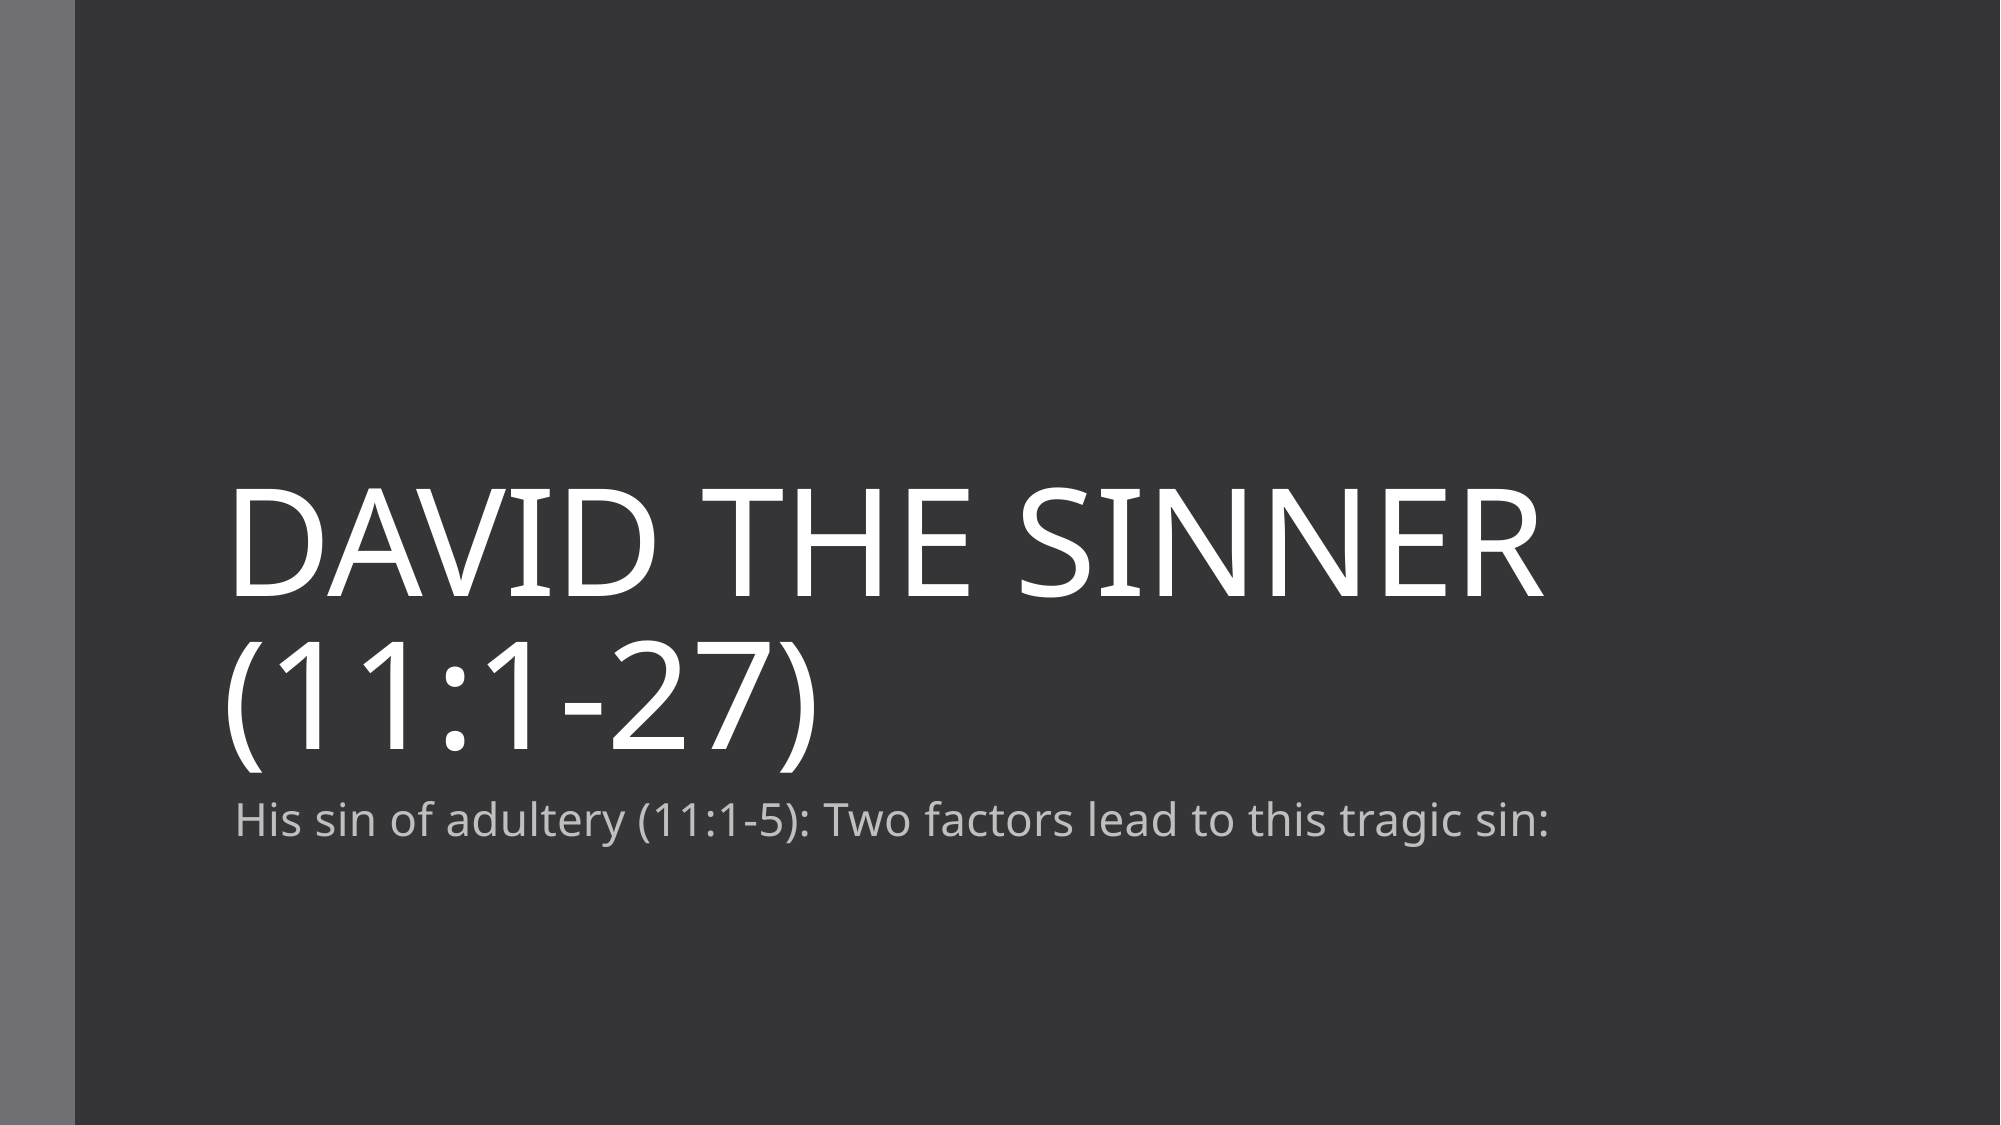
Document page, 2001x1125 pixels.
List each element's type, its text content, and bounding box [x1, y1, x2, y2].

subtitle His sin of adultery (11:1-5): Two factors lead to this tragic sin: [206, 787, 1752, 1066]
title DAVID THE SINNER (11:1-27) [206, 124, 1752, 787]
